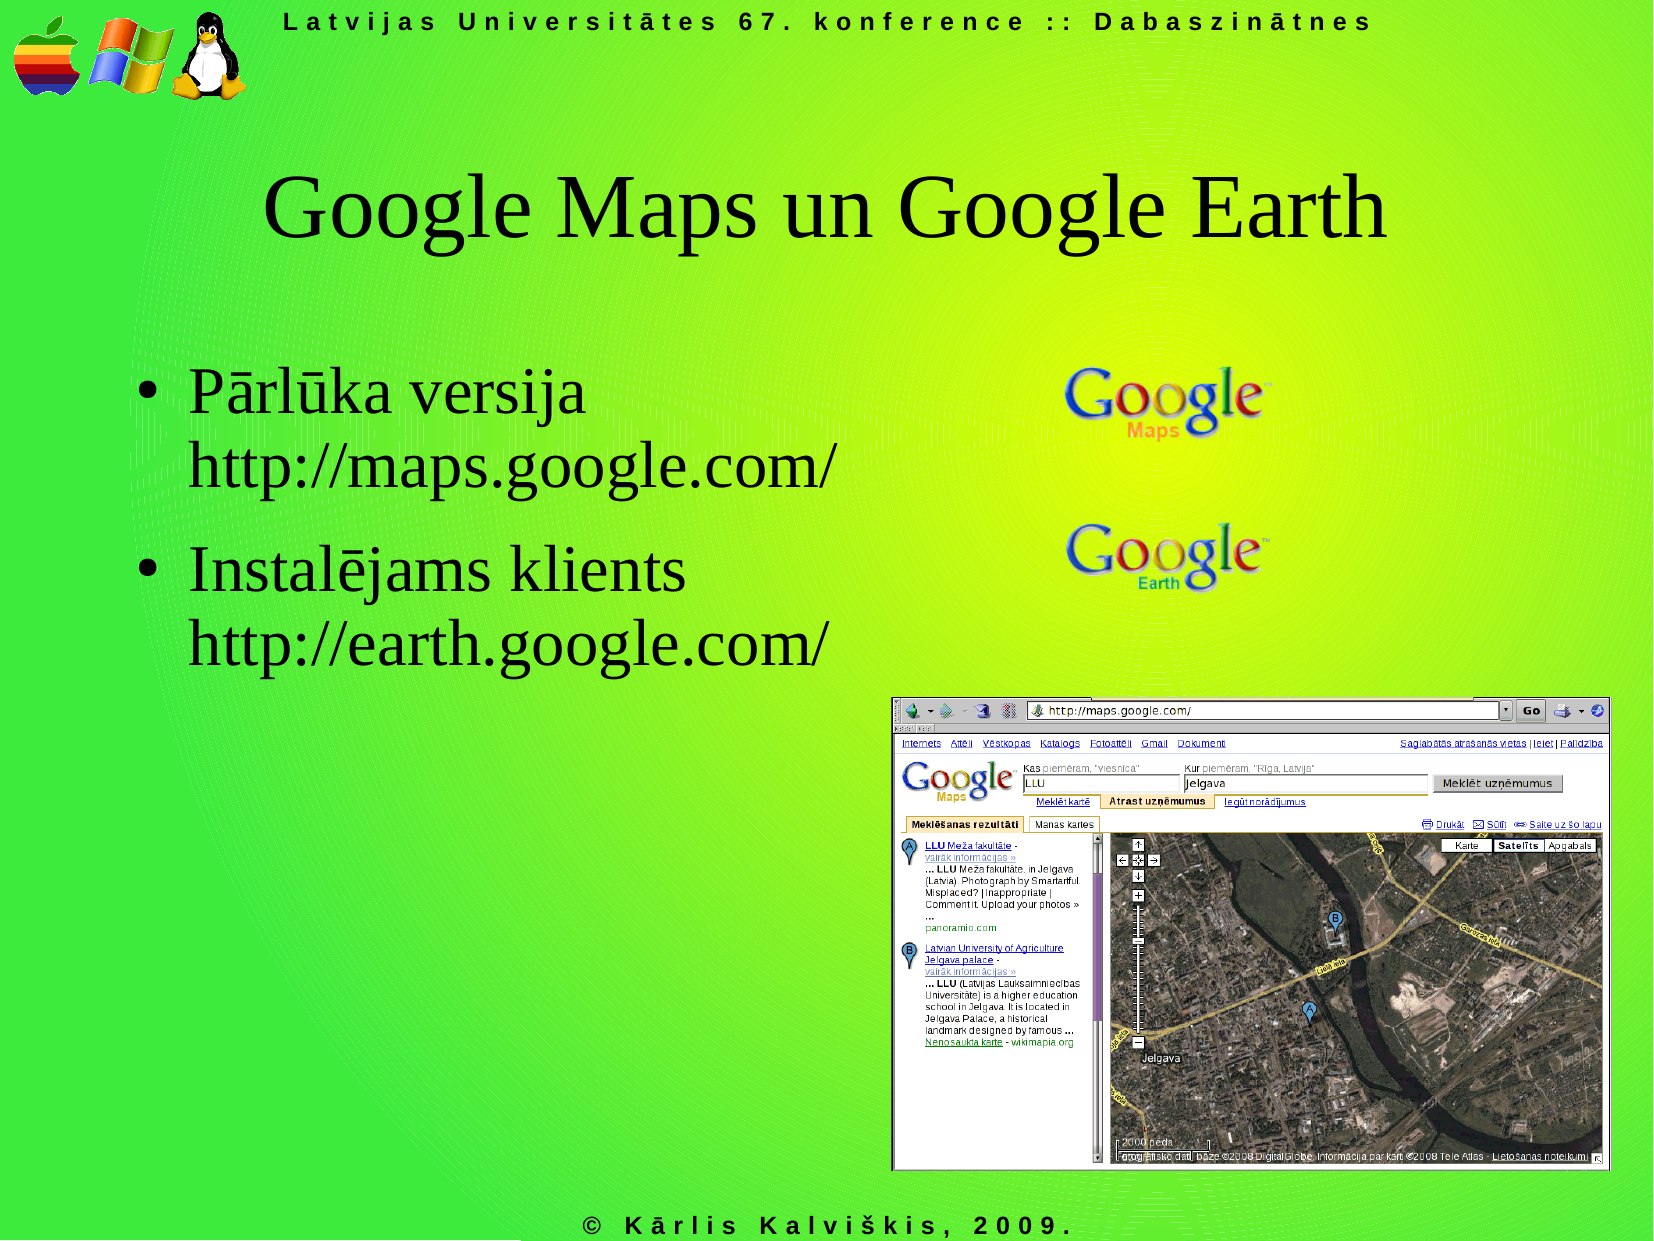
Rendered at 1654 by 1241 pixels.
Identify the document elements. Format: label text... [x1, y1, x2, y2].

title Google Maps un Google Earth [118, 88, 1536, 325]
picture [1062, 364, 1273, 442]
picture [14, 16, 80, 96]
picture [88, 12, 246, 94]
list Pārlūka versija http://maps.google.com/ Instalējams klients http://earth.google.com/ [118, 354, 1536, 1182]
picture [891, 697, 1612, 1171]
picture [1062, 517, 1273, 595]
